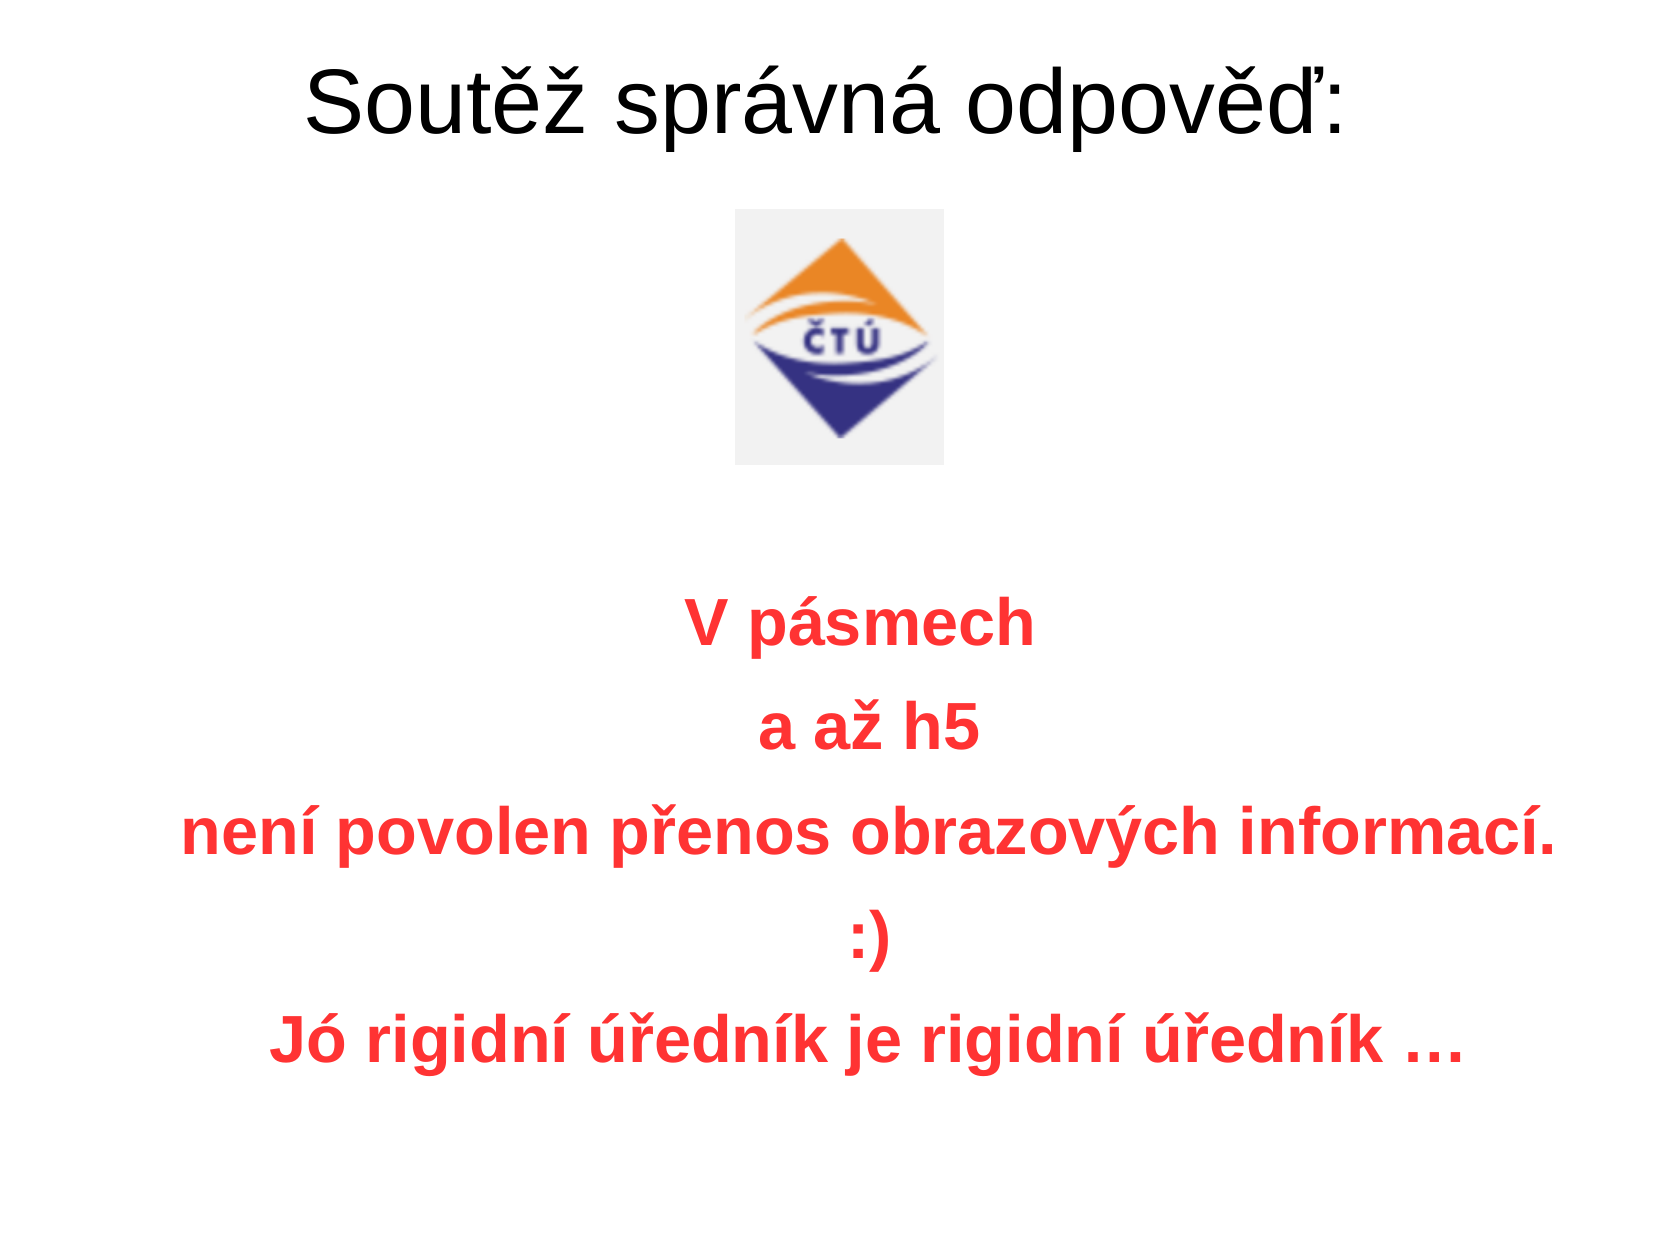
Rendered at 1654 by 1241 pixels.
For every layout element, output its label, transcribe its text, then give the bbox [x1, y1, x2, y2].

picture [735, 209, 944, 466]
title Soutěž správná odpověď: [82, 49, 1571, 257]
list V pásmech a až h5 není povolen přenos obrazových informací. :) Jó rigidní úředník je rigidní úředník … [90, 480, 1579, 1201]
